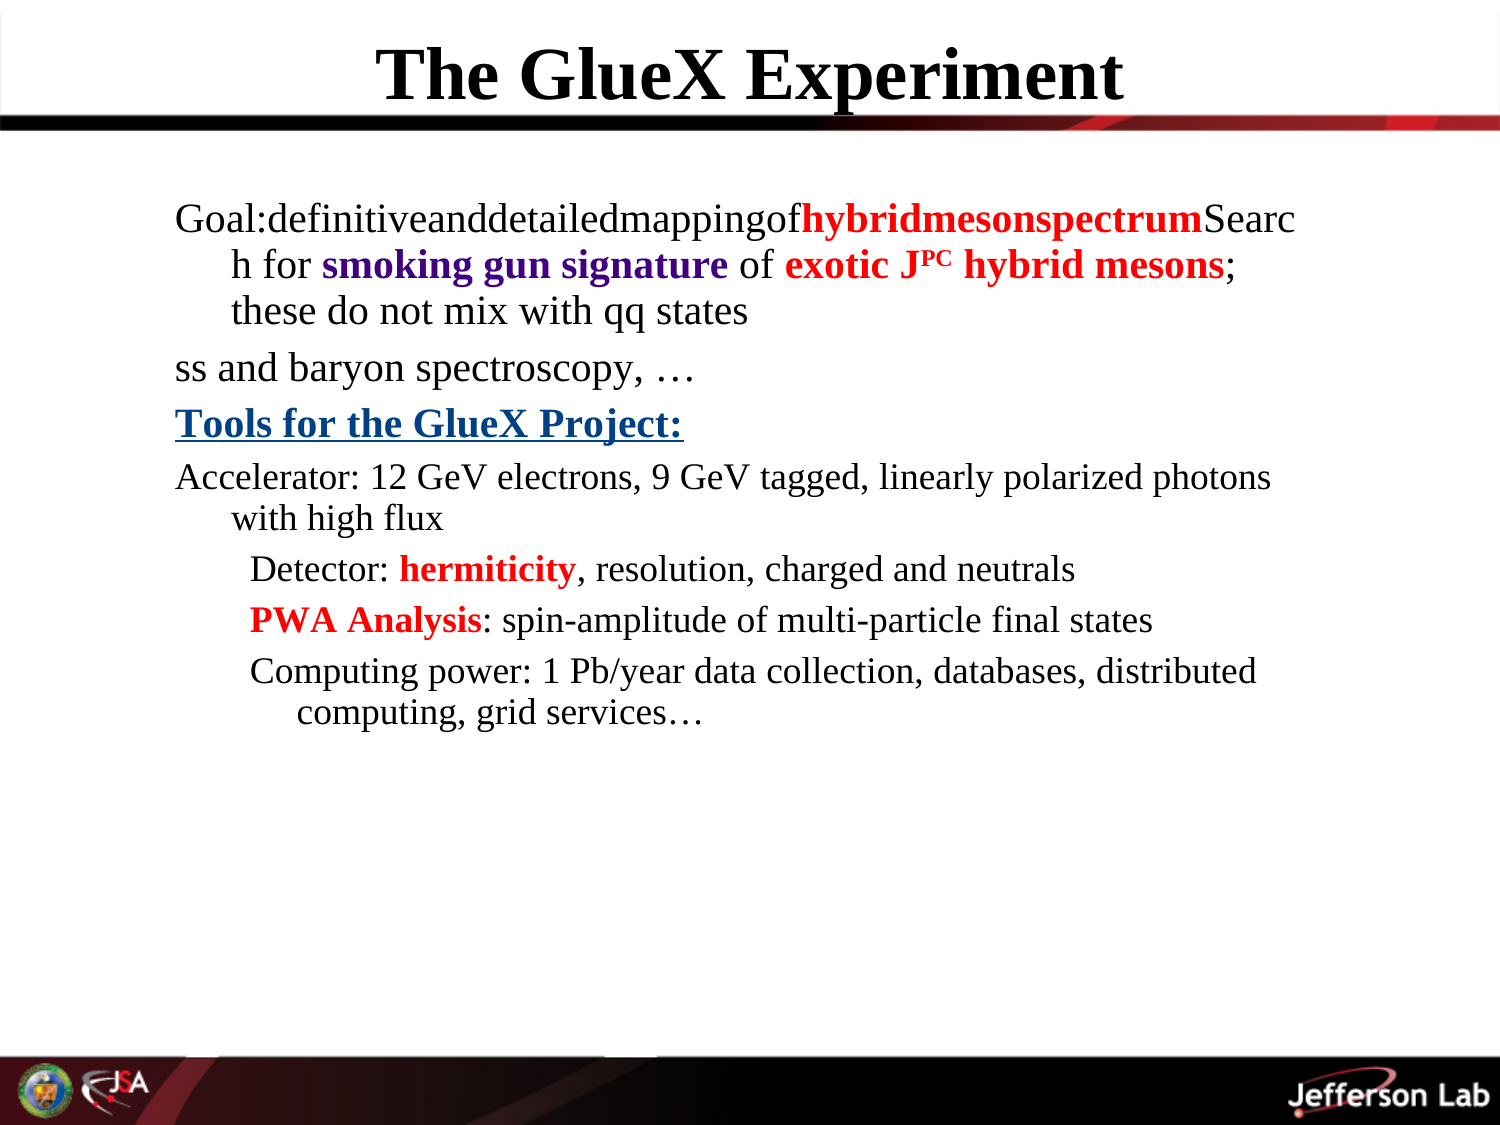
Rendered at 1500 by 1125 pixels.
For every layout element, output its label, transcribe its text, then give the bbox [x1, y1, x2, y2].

text_box [206, 226, 1182, 286]
title The GlueX Experiment [112, 0, 1388, 151]
picture [0, 0, 1500, 1125]
text_box Goal:definitiveanddetailedmappingofhybridmesonspectrumSearch for smoking gun signature of exotic JPC hybrid mesons; these do not mix with qq states ss and baryon spectroscopy, … Tools for the GlueX Project: Accelerator: 12 GeV electrons, 9 GeV tagged, linearly polarized photons with high flux Detector: hermiticity, resolution, charged and neutrals PWA Analysis: spin-amplitude of multi-particle final states Computing power: 1 Pb/year data collection, databases, distributed computing, grid services… [174, 195, 1310, 803]
